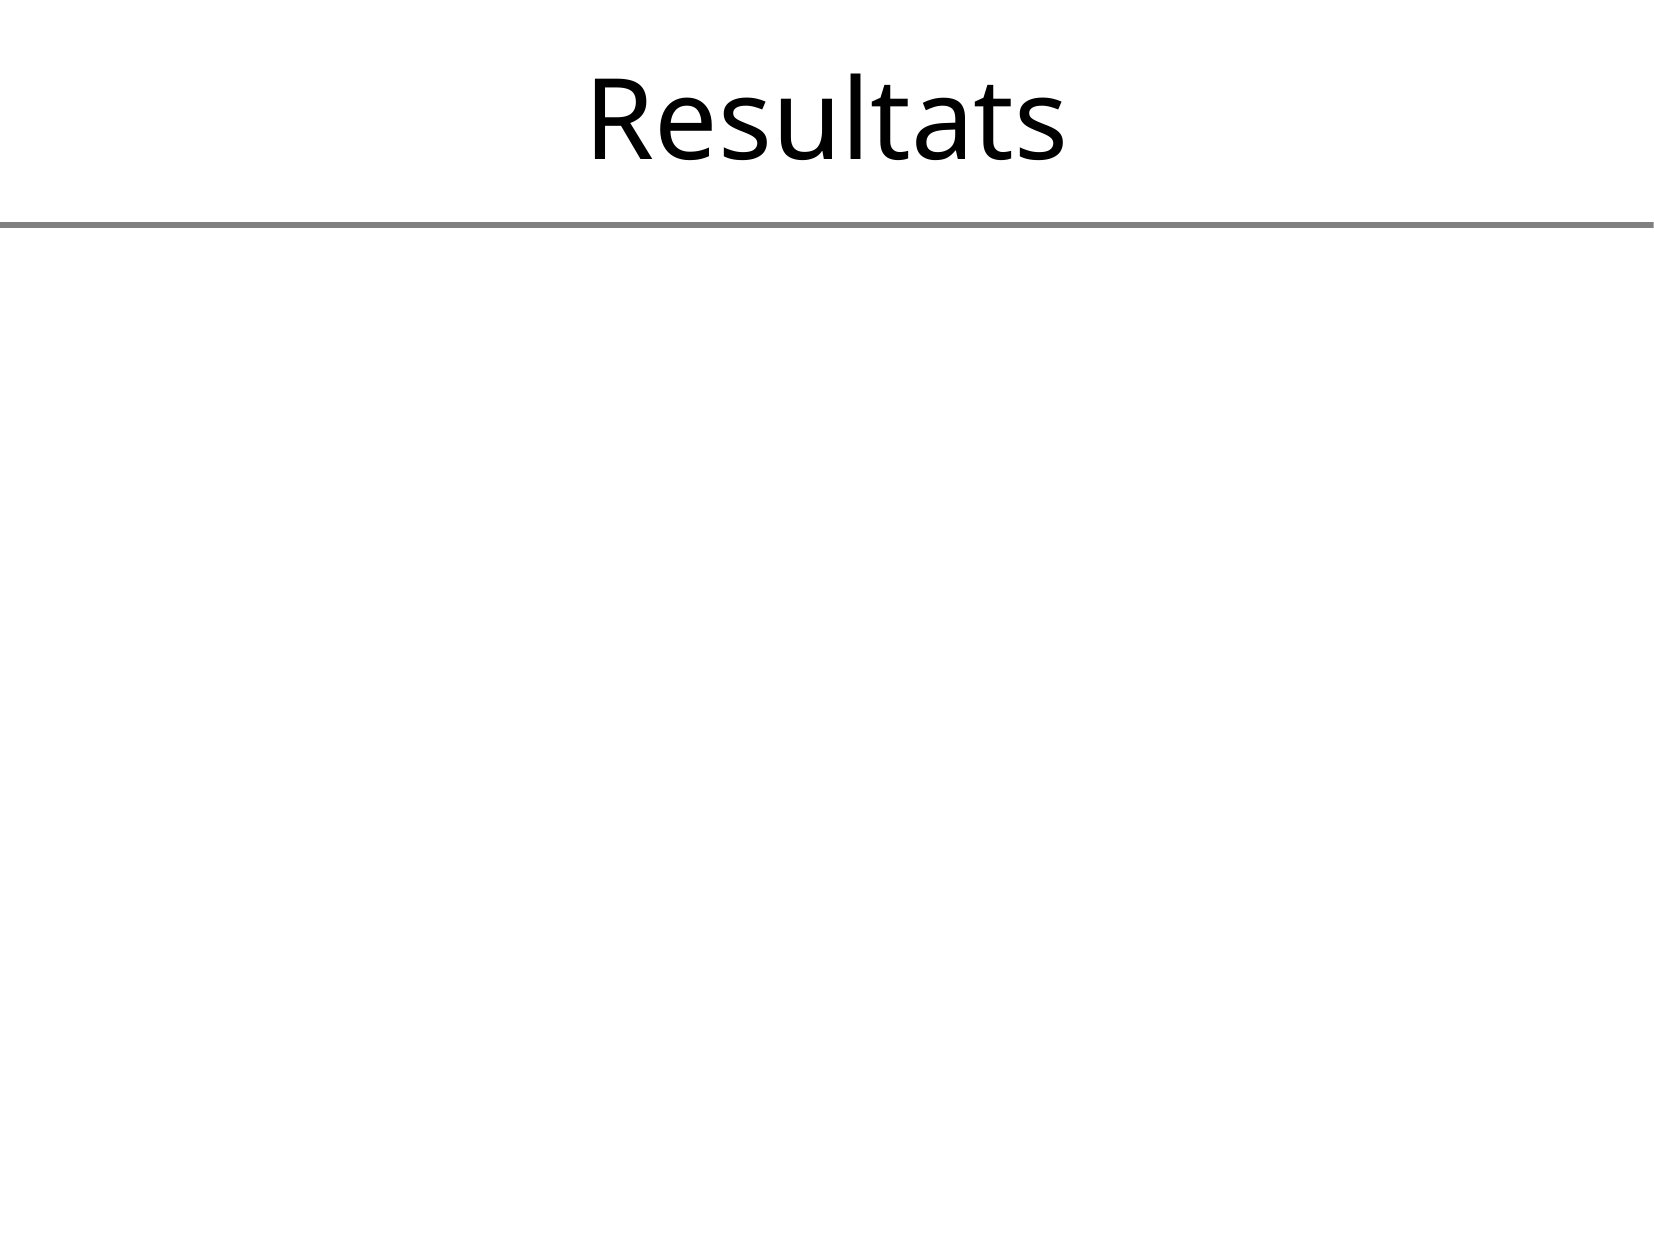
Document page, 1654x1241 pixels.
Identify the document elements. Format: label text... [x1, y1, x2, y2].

text_box Resultats [0, 31, 1654, 176]
